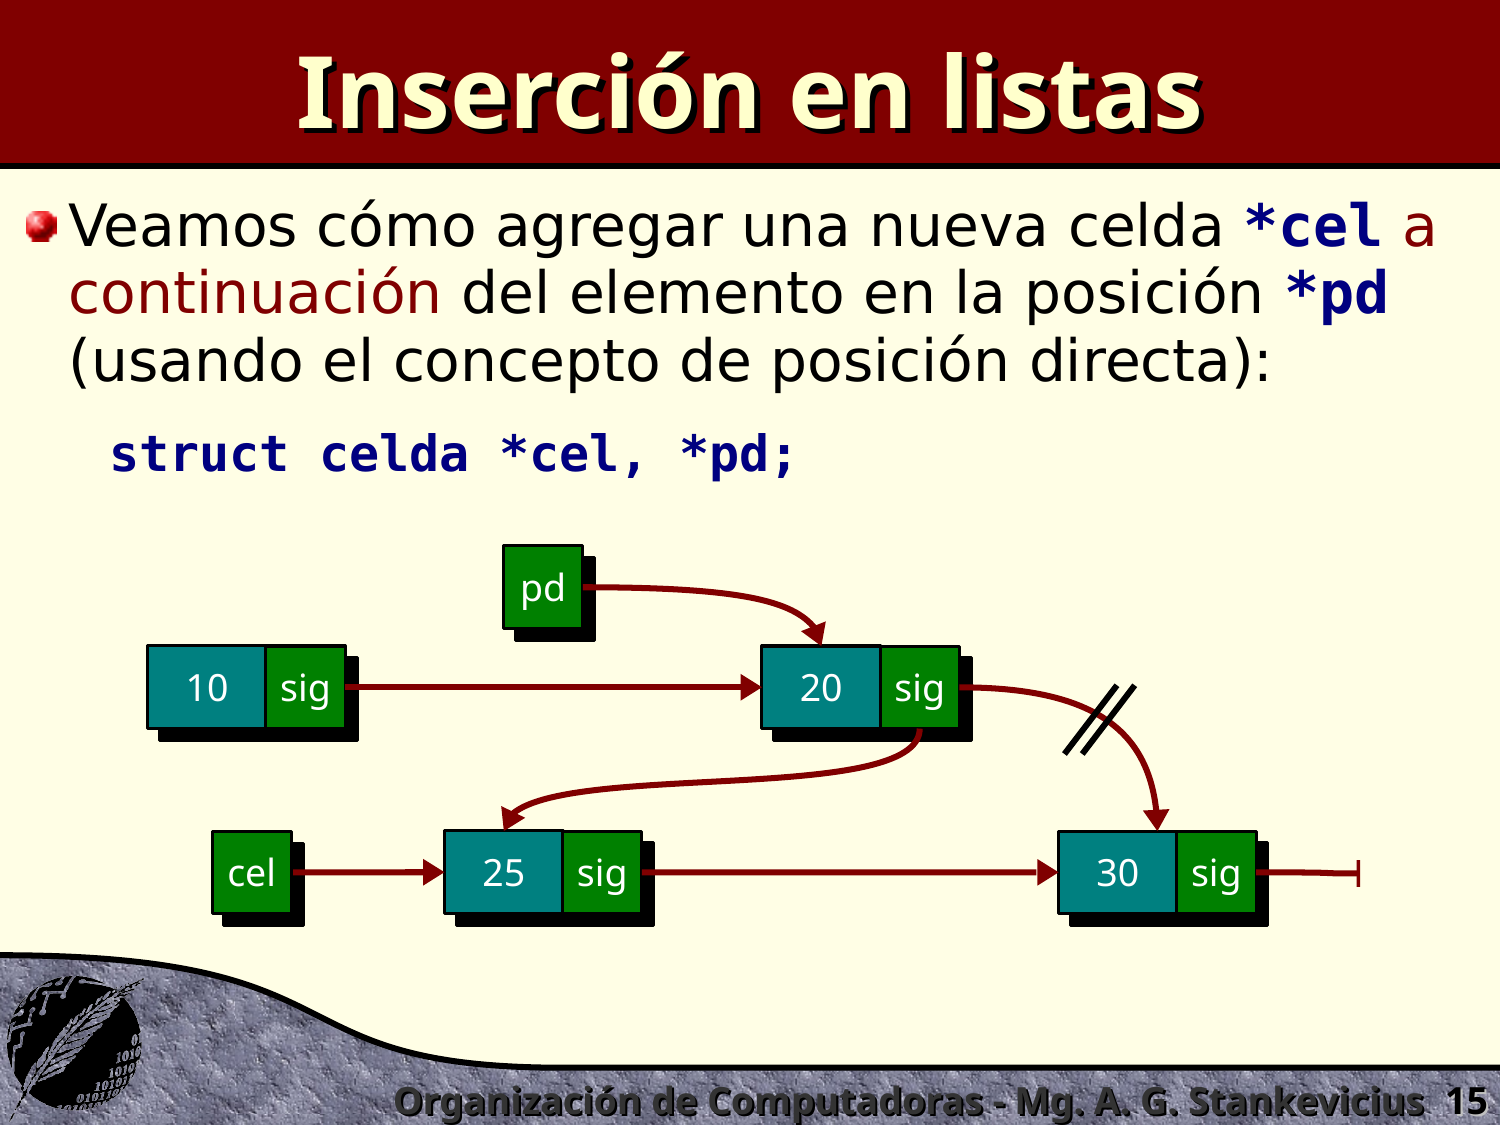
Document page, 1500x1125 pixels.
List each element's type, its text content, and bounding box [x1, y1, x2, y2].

text_box [642, 842, 654, 869]
text_box [1257, 842, 1268, 869]
text_box 20 [761, 646, 880, 729]
list Veamos cómo agregar una nueva celda *cel a continuación del elemento en la posición *pd (usando el concepto de posición directa): struct celda *cel, *pd; [11, 192, 1486, 935]
text_box [960, 657, 972, 684]
text_box cel [212, 831, 292, 914]
text_box 30 [1058, 831, 1176, 914]
title Inserción en listas [15, 5, 1485, 160]
text_box pd [503, 545, 583, 629]
text_box sig [562, 831, 642, 914]
text_box [773, 729, 916, 741]
picture [802, 1100, 806, 1110]
text_box [159, 690, 358, 741]
picture [1058, 1100, 1065, 1110]
text_box sig [1176, 831, 1257, 914]
picture [448, 1100, 455, 1110]
text_box sig [265, 646, 346, 729]
text_box [921, 691, 972, 741]
text_box sig [880, 646, 960, 729]
text_box [1070, 876, 1268, 926]
picture [0, 959, 1500, 1125]
text_box 10 [147, 645, 267, 729]
text_box [346, 657, 358, 684]
text_box 25 [444, 830, 564, 914]
text_box [456, 876, 654, 926]
